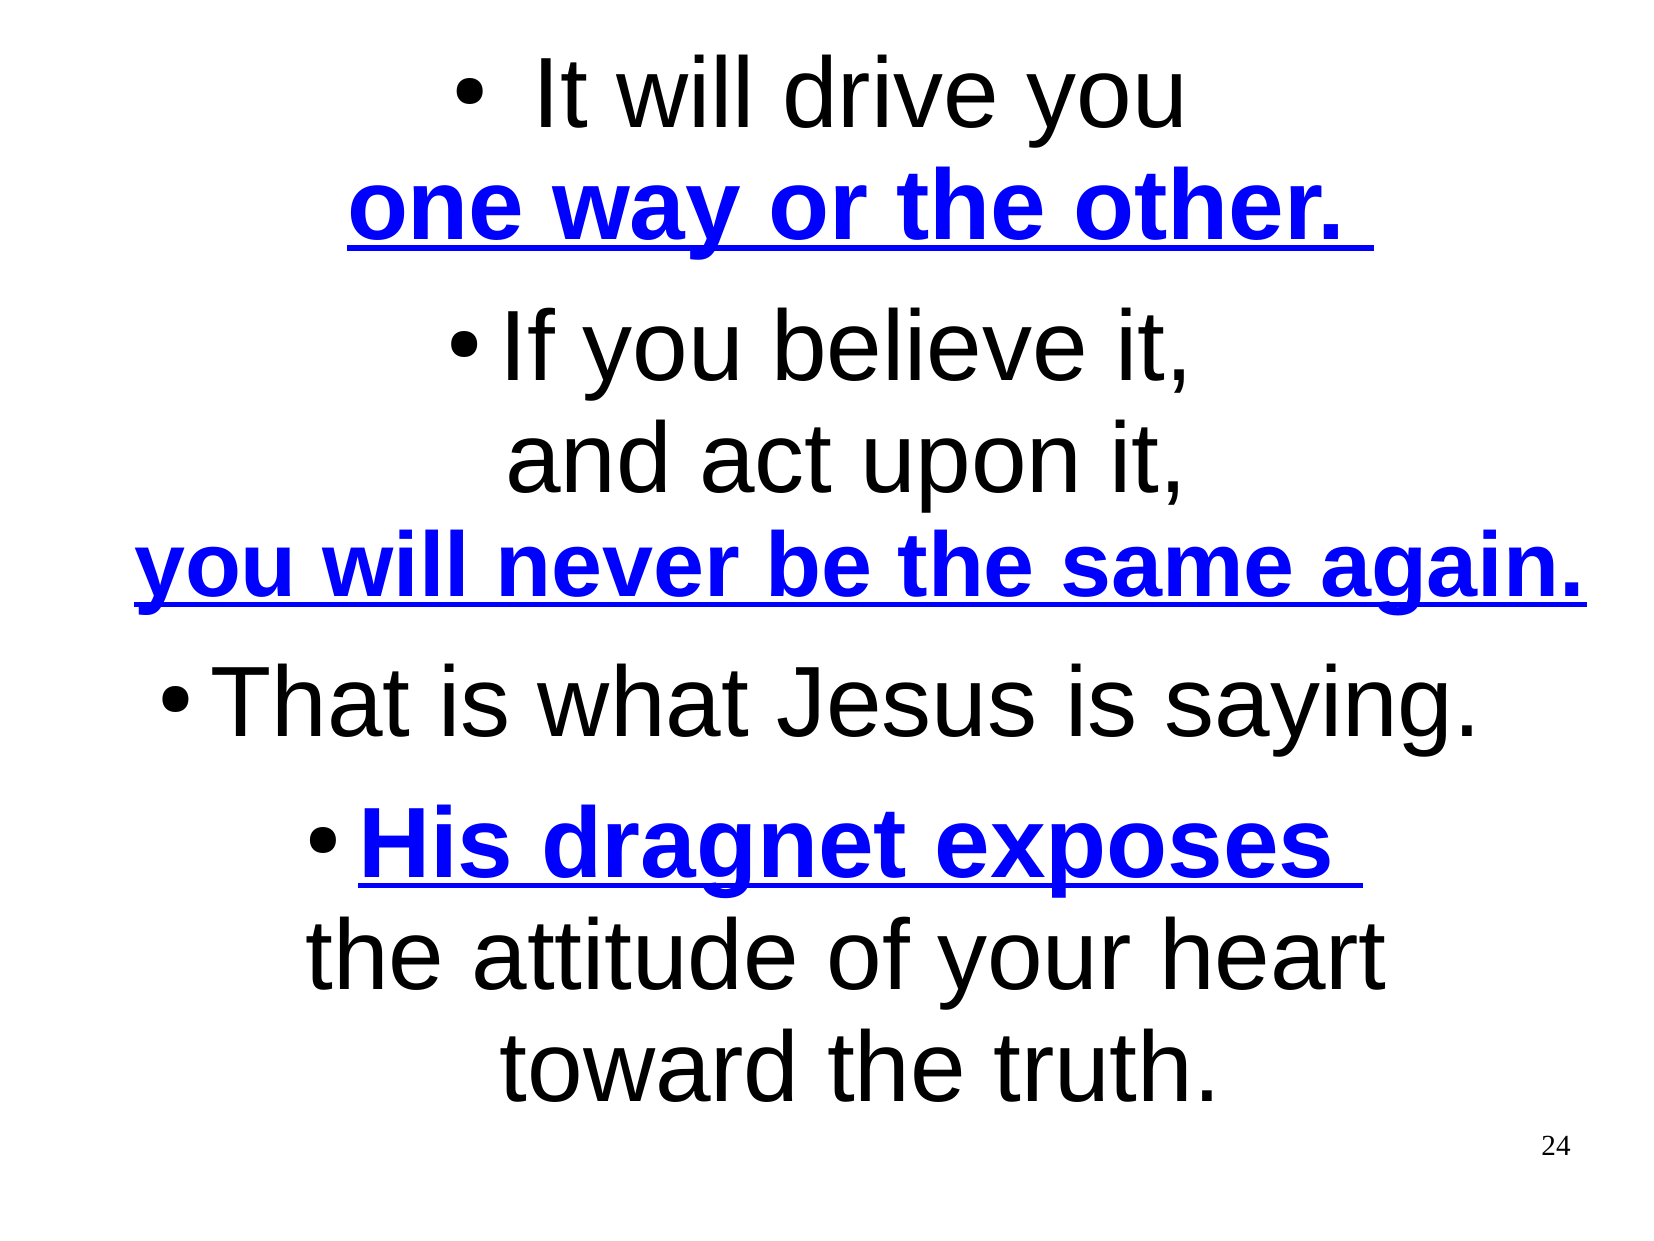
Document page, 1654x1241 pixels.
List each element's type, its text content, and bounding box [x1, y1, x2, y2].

list It will drive you one way or the other. If you believe it, and act upon it, you will never be the same again. That is what Jesus is saying. His dragnet exposes the attitude of your heart toward the truth. [37, 37, 1613, 1201]
